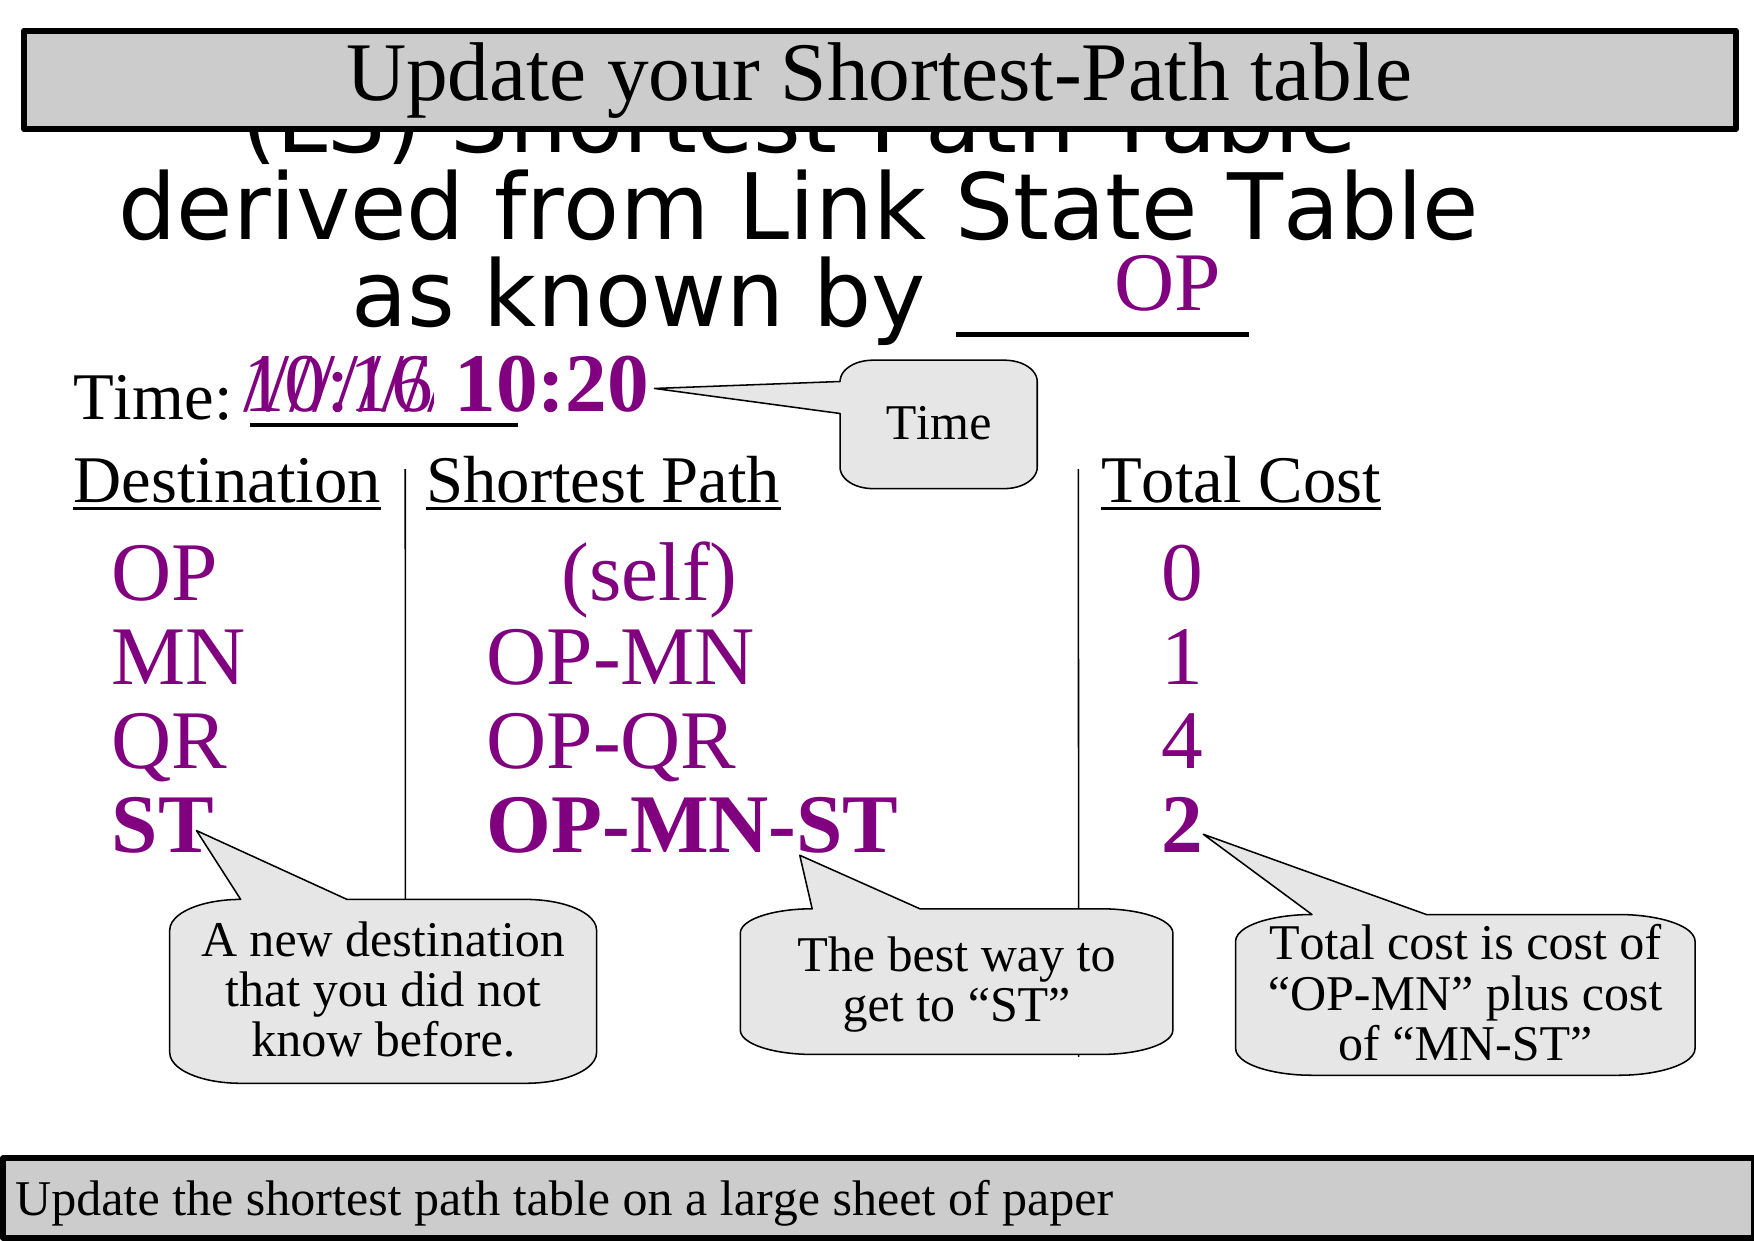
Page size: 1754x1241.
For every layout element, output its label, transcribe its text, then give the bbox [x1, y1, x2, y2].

text_box Update the shortest path table on a large sheet of paper [3, 1158, 1754, 1238]
text_box The best way to get to “ST” [740, 855, 1173, 1055]
text_box Total cost is cost of “OP-MN” plus cost of “MN-ST” [1203, 834, 1696, 1076]
text_box 10:16 10:20 [622, 360, 634, 408]
text_box Time: Destination Shortest Path Total Cost [58, 357, 1465, 1103]
text_box OP [1114, 243, 1230, 337]
title (LS) Shortest-Path Table derived from Link State Table as known by [40, 129, 1560, 364]
text_box Update your Shortest-Path table [23, 30, 1736, 129]
text_box Time [654, 360, 1038, 489]
text_box 10:16 10:20 [243, 339, 645, 433]
text_box OP (self) 0 MN OP-MN 1 QR OP-QR 4 ST OP-MN-ST 2 [111, 533, 1644, 962]
text_box A new destination that you did not know before. [169, 830, 597, 1084]
